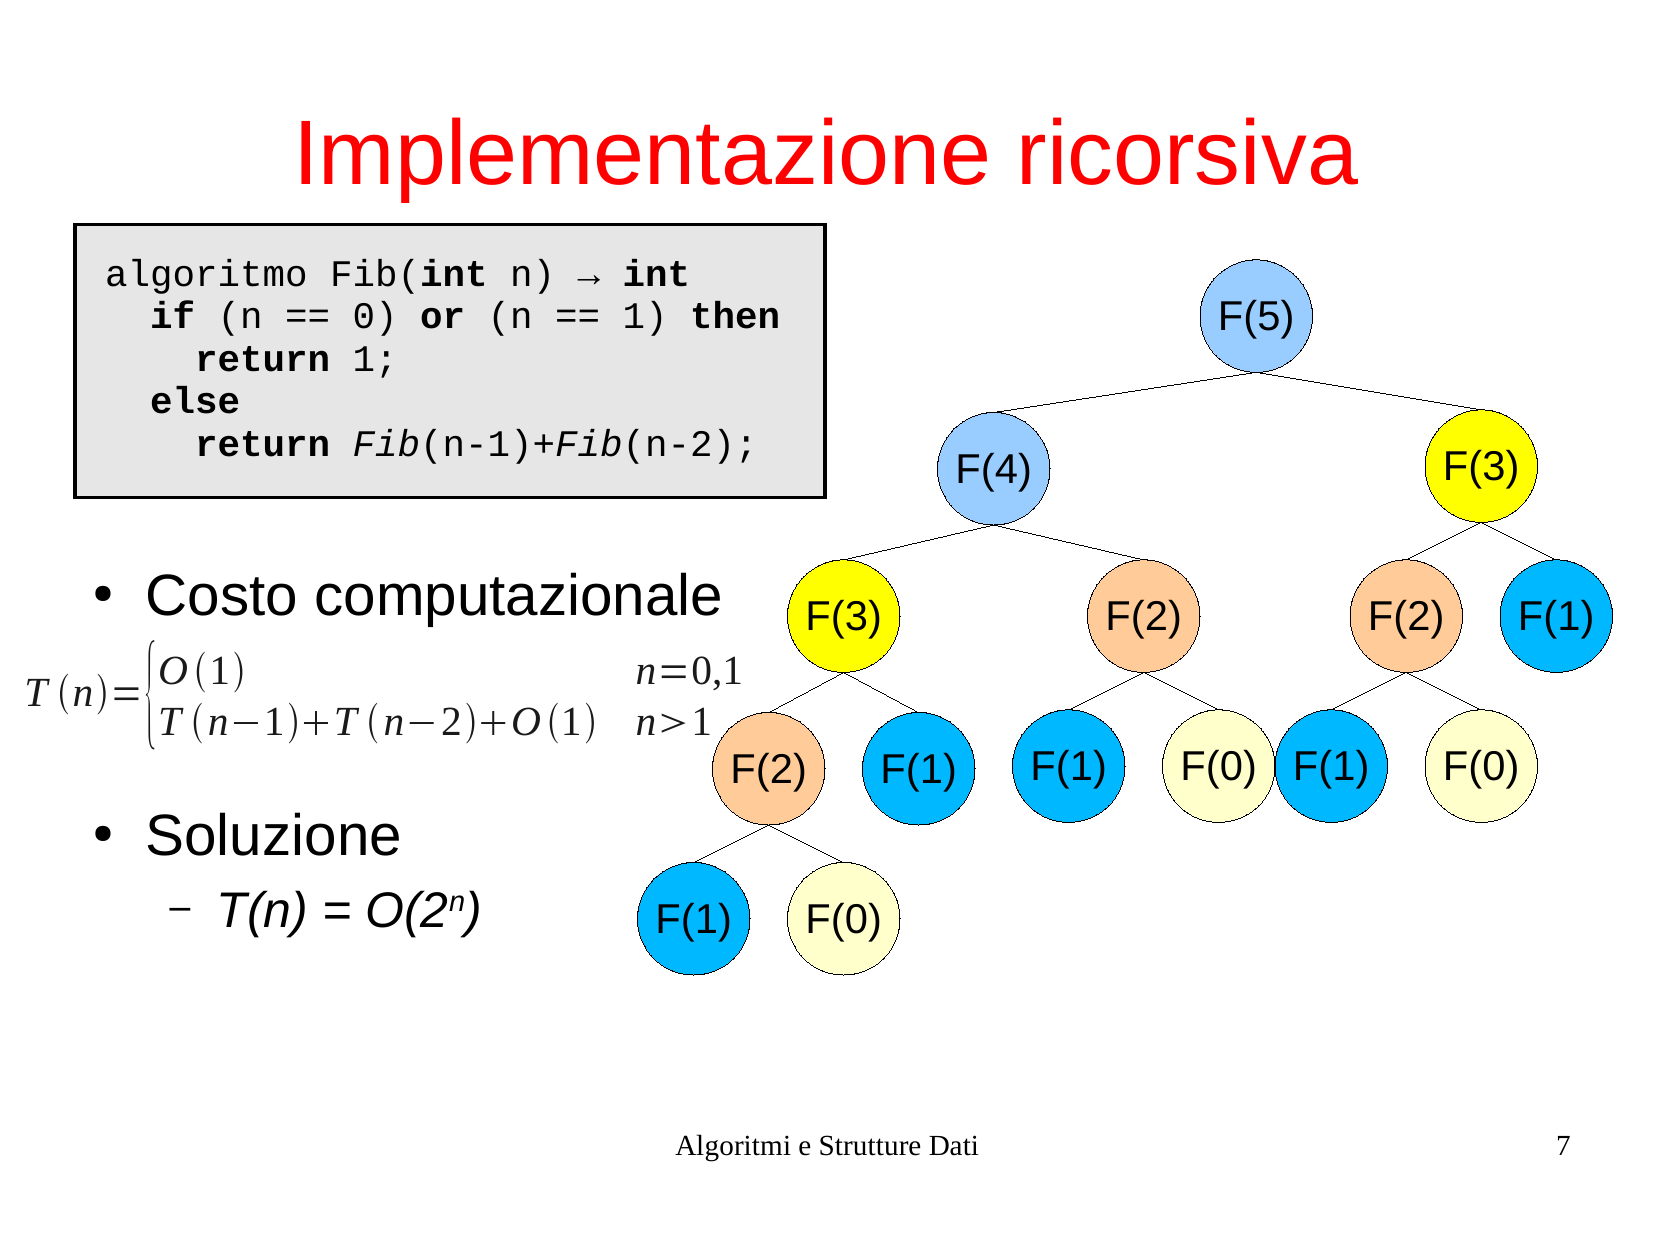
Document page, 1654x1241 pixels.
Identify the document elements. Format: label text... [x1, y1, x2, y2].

text_box F(0) [787, 862, 901, 976]
text_box F(2) [712, 712, 826, 825]
text_box F(0) [1162, 709, 1276, 823]
chart [18, 637, 751, 751]
text_box F(2) [1350, 559, 1463, 673]
text_box F(1) [862, 712, 976, 826]
text_box F(3) [787, 559, 901, 673]
text_box F(3) [1425, 409, 1538, 523]
text_box F(4) [937, 412, 1051, 525]
text_box F(2) [1087, 559, 1201, 673]
text_box F(0) [1425, 709, 1538, 823]
list Costo computazionale Soluzione T(n) = O(2n) [75, 751, 802, 1051]
text_box F(1) [1012, 709, 1126, 823]
title Implementazione ricorsiva [82, 49, 1571, 257]
text_box F(1) [637, 862, 751, 976]
text_box F(1) [1500, 559, 1613, 673]
text_box algoritmo Fib(int n) → int if (n == 0) or (n == 1) then return 1; else return Fib(n-1)+Fib(n-2); [75, 224, 826, 498]
text_box F(5) [1200, 259, 1313, 373]
list Costo computazionale Soluzione T(n) = O(2n) [75, 562, 802, 722]
text_box F(1) [1275, 709, 1388, 823]
